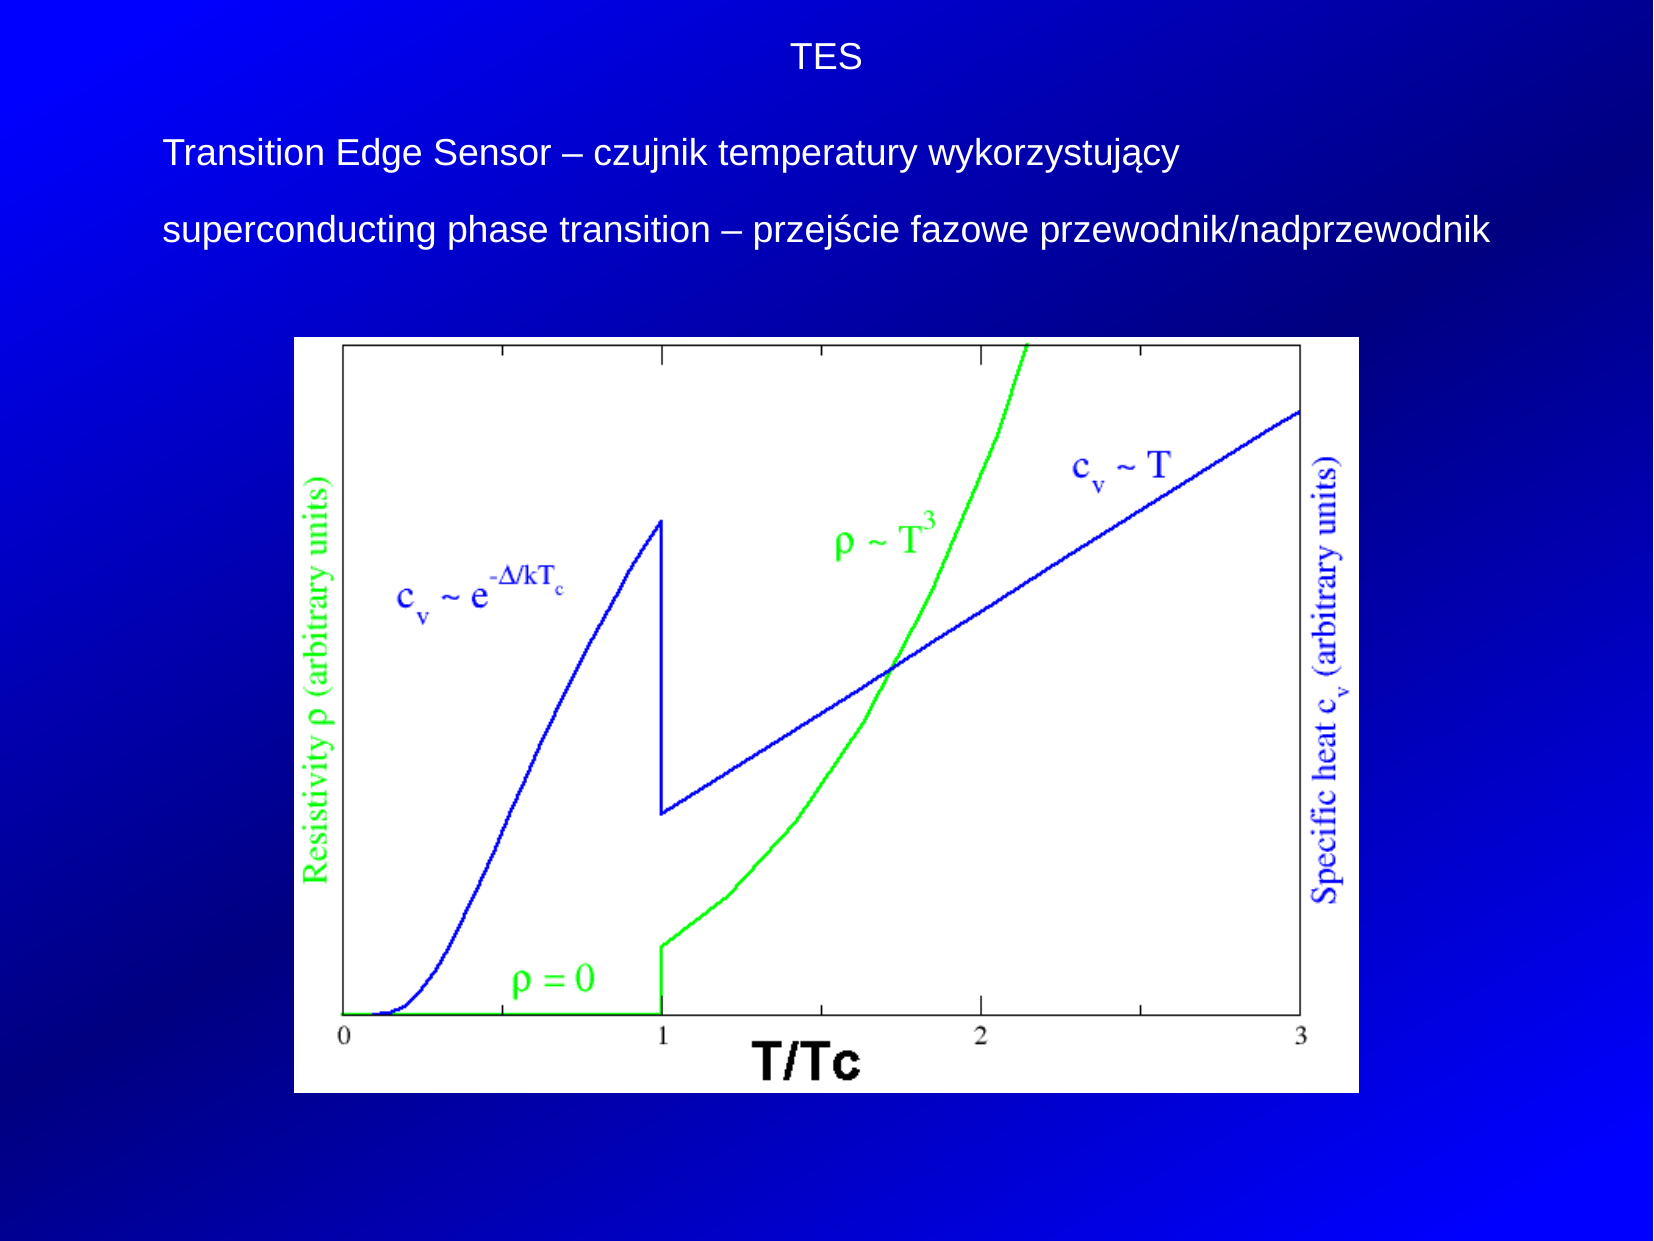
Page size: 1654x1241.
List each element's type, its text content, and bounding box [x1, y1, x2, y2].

text_box superconducting phase transition – przejście fazowe przewodnik/nadprzewodnik [147, 200, 1512, 258]
picture [294, 337, 1359, 1093]
text_box TES [775, 27, 878, 85]
text_box Transition Edge Sensor – czujnik temperatury wykorzystujący [147, 124, 1206, 181]
